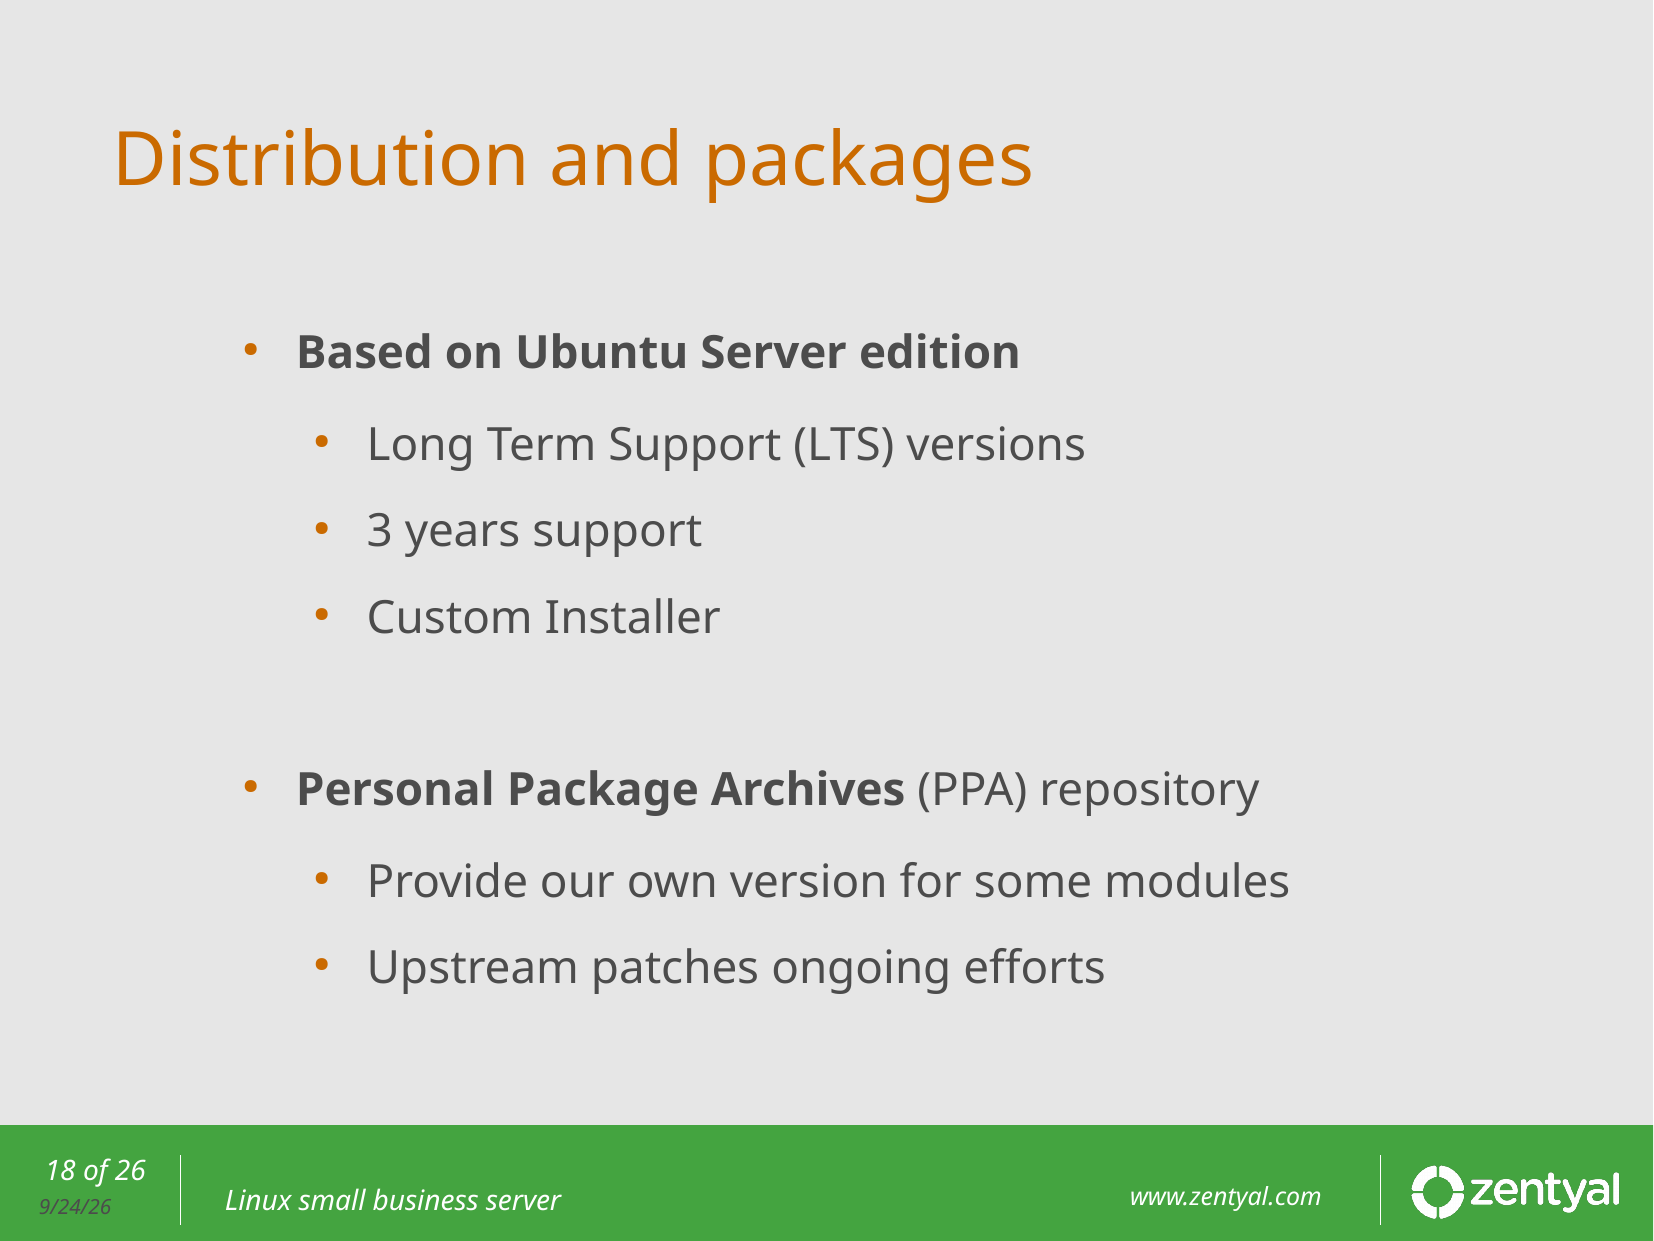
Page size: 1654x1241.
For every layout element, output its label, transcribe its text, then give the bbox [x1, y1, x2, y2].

list Based on Ubuntu Server edition Long Term Support (LTS) versions 3 years support Custom Installer Personal Package Archives (PPA) repository Provide our own version for some modules Upstream patches ongoing efforts [225, 319, 1486, 1040]
title Distribution and packages [112, 105, 1523, 208]
picture [1394, 1151, 1636, 1232]
